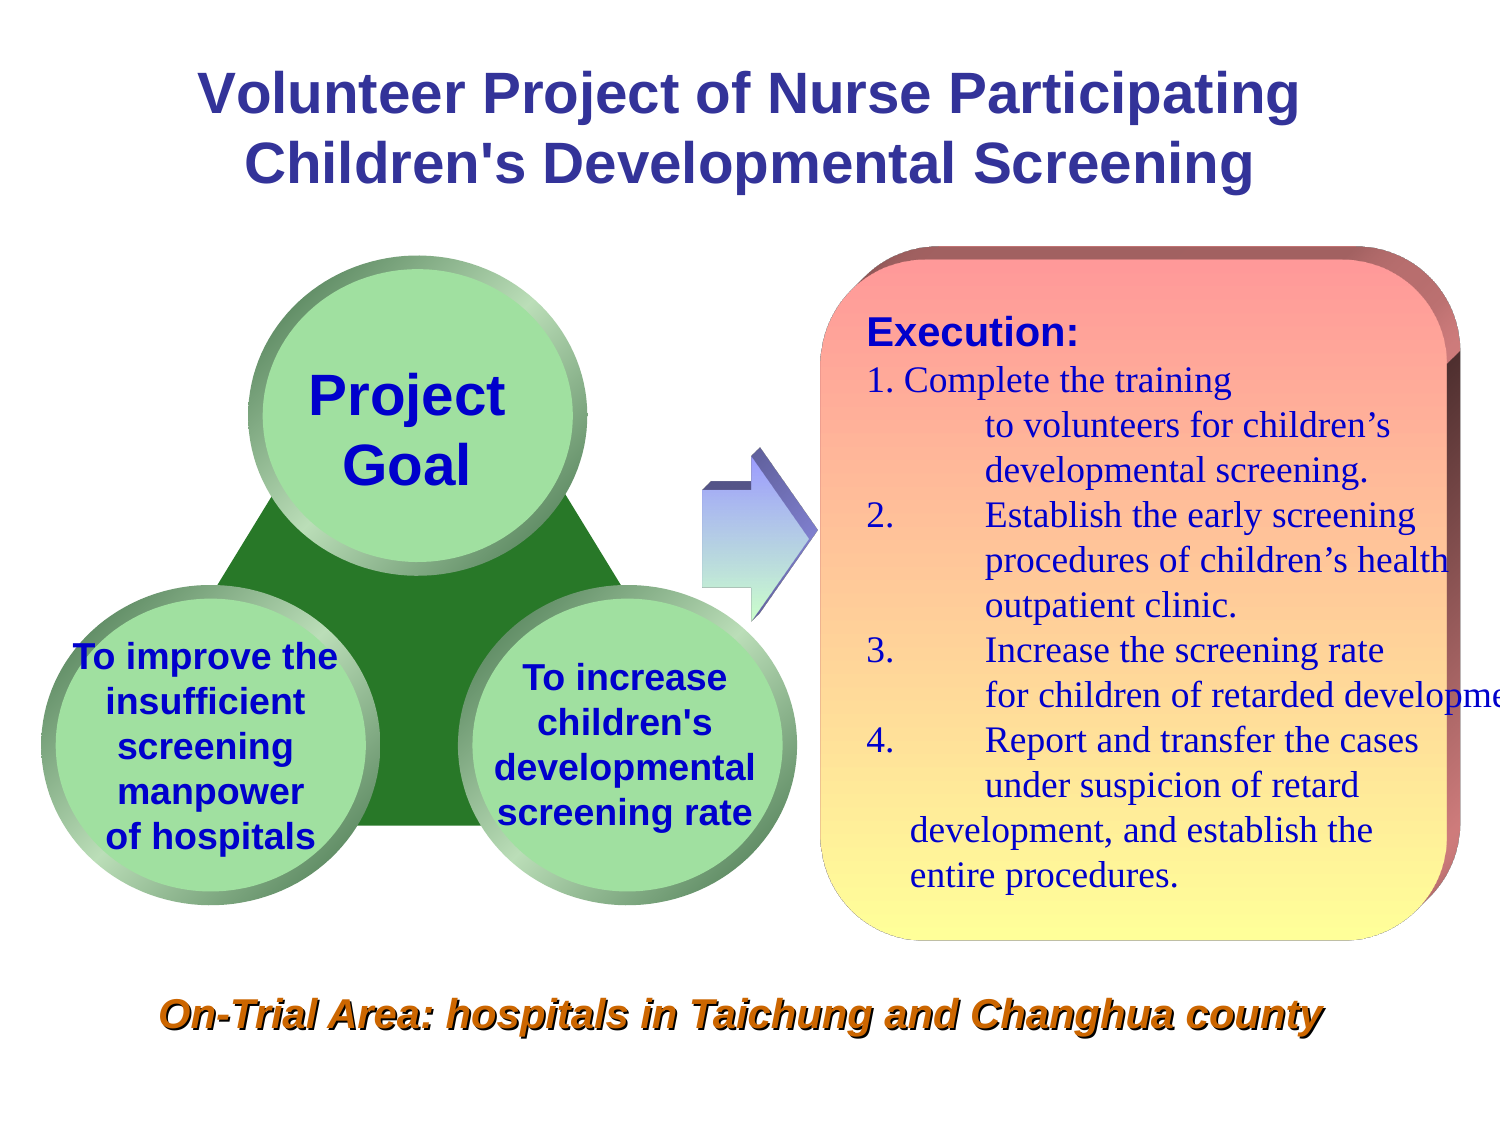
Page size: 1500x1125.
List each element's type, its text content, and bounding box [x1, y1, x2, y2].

text_box [248, 373, 254, 458]
text_box [86, 647, 94, 656]
text_box To increase children's developmental screening rate [459, 645, 791, 841]
text_box [702, 459, 808, 619]
text_box [791, 702, 798, 788]
text_box [41, 255, 760, 906]
title Volunteer Project of Nurse Participating Children's Developmental Screening [75, 31, 1426, 219]
text_box [491, 841, 764, 906]
text_box On-Trial Area: hospitals in Taichung and Changhua county [74, 979, 1407, 1045]
text_box Project Goal [254, 350, 561, 505]
text_box To improve the insufficient screening manpower of hospitals [55, 598, 366, 892]
